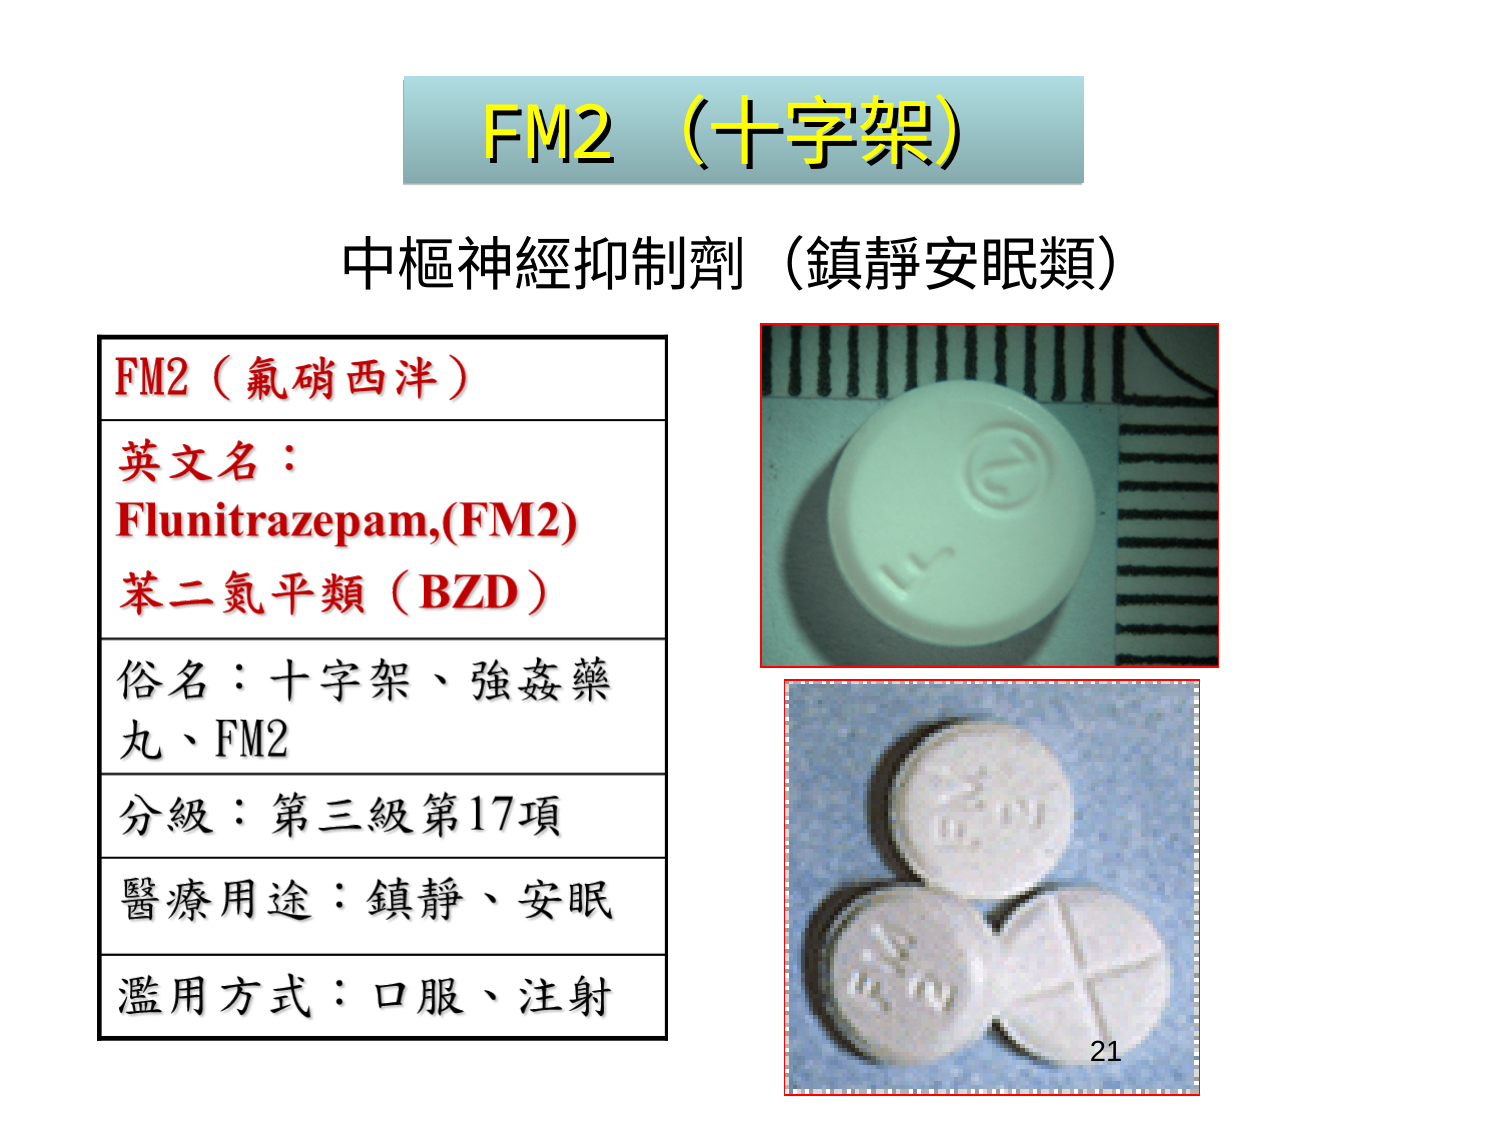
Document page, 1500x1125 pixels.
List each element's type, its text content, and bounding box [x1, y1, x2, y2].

text_box 中樞神經抑制劑（鎮靜安眠類） [325, 220, 1170, 305]
picture [761, 324, 1218, 667]
picture [83, 328, 668, 1058]
text_box FM2（十字架） [403, 76, 1084, 183]
picture [785, 680, 1199, 1094]
text_box [1074, 1024, 1426, 1103]
